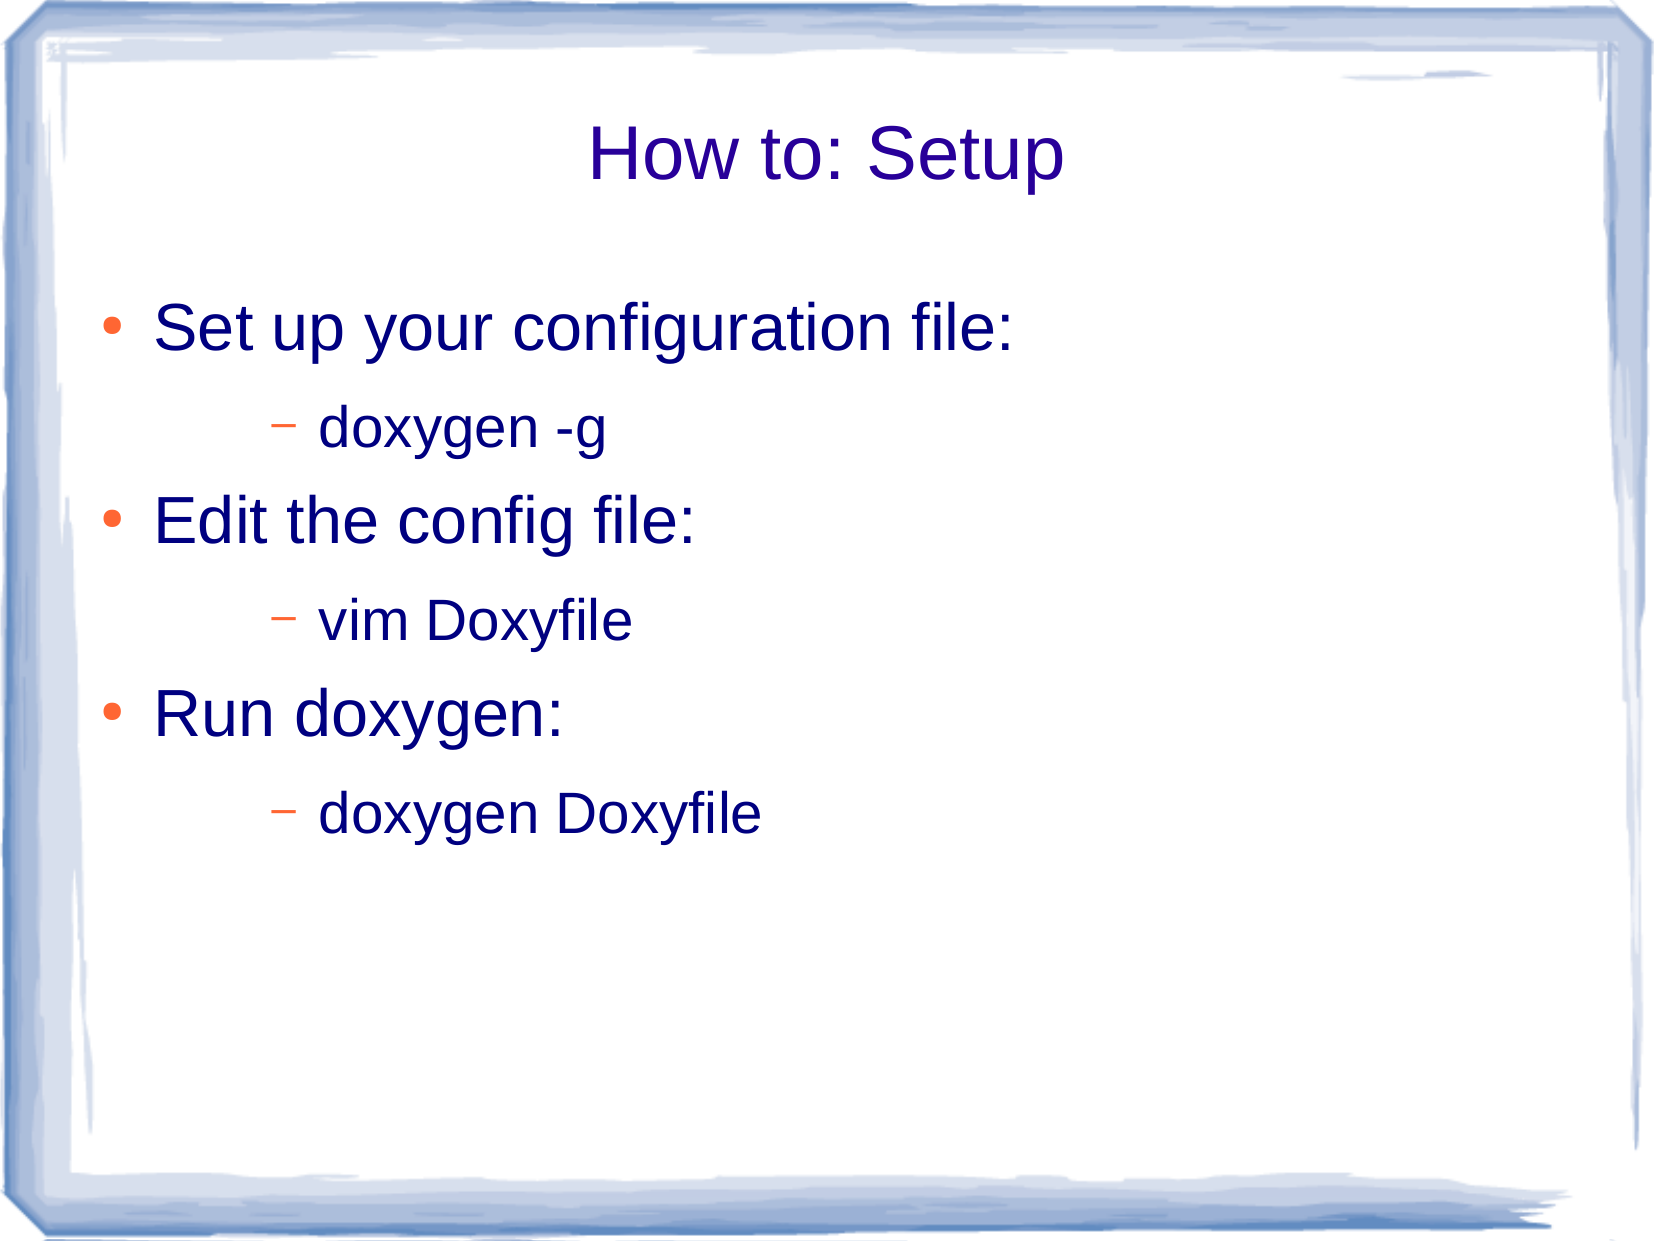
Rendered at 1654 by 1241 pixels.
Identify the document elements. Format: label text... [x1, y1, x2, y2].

picture [0, 0, 1654, 1241]
list Set up your configuration file: doxygen -g Edit the config file: vim Doxyfile Run doxygen: doxygen Doxyfile [82, 290, 1571, 1109]
title How to: Setup [82, 49, 1571, 257]
